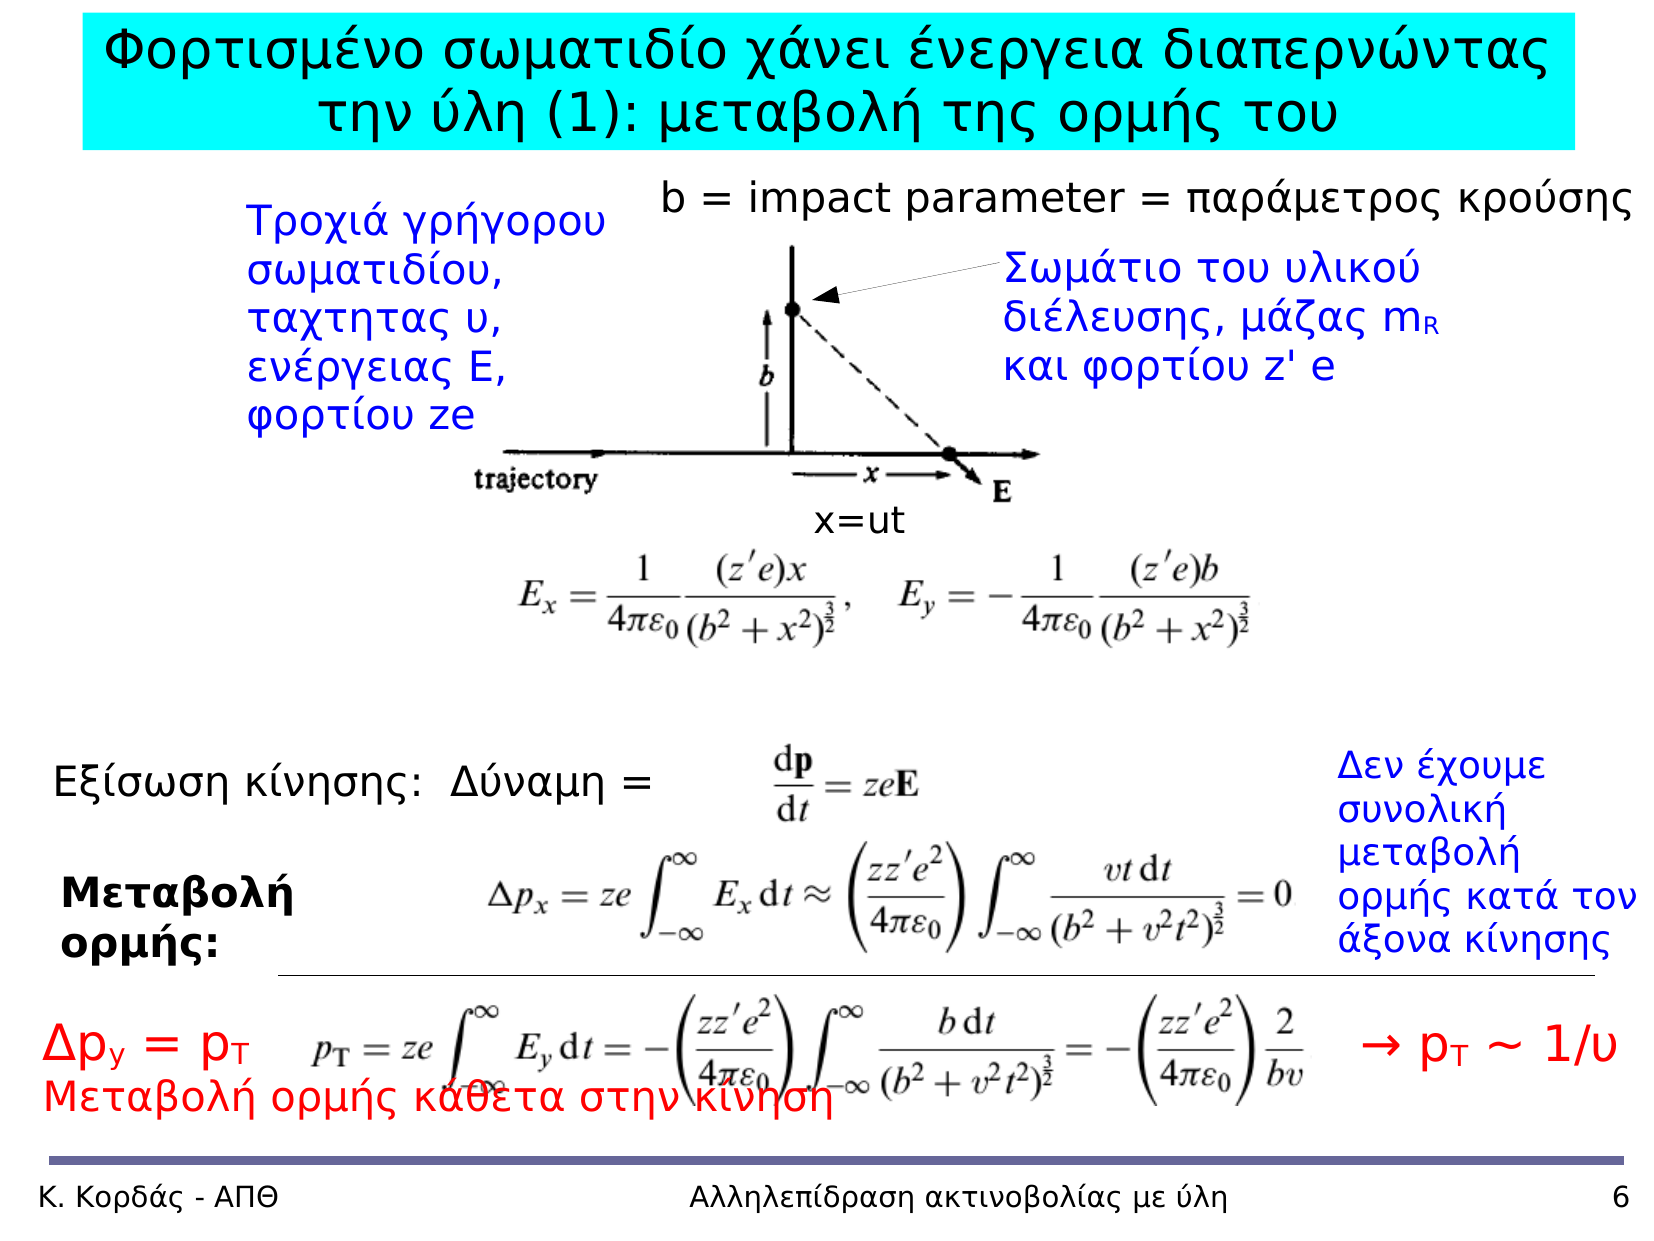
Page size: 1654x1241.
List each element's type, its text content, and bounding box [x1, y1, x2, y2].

picture [473, 730, 1296, 964]
title Φορτισμένο σωματιδίο χάνει ένεργεια διαπερνώντας την ύλη (1): μεταβολή της ορμής του [82, 12, 1576, 151]
text_box x=ut [798, 490, 921, 535]
text_box Δpy = pT Μεταβολή ορμής κάθετα στην κίνηση [27, 1006, 851, 1145]
text_box Μεταβολή ορμής: [42, 854, 480, 977]
text_box Δεν έχουμε συνολική μεταβολή ορμής κατά τον άξονα κίνησης [1322, 736, 1654, 972]
picture [497, 535, 1260, 667]
picture [442, 236, 1061, 508]
text_box Τροχιά γρήγορου σωματιδίου, ταχτητας υ, ενέργειας Ε, φορτίου ze [231, 189, 623, 450]
picture [303, 982, 1312, 1106]
text_box Σωμάτιο του υλικού διέλευσης, μάζας mR και φορτίου z' e [987, 236, 1455, 440]
text_box Εξίσωση κίνησης: Δύναμη = [37, 750, 671, 814]
text_box b = impact parameter = παράμετρος κρούσης [645, 166, 1651, 231]
text_box → pT ~ 1/υ [1346, 1008, 1635, 1098]
